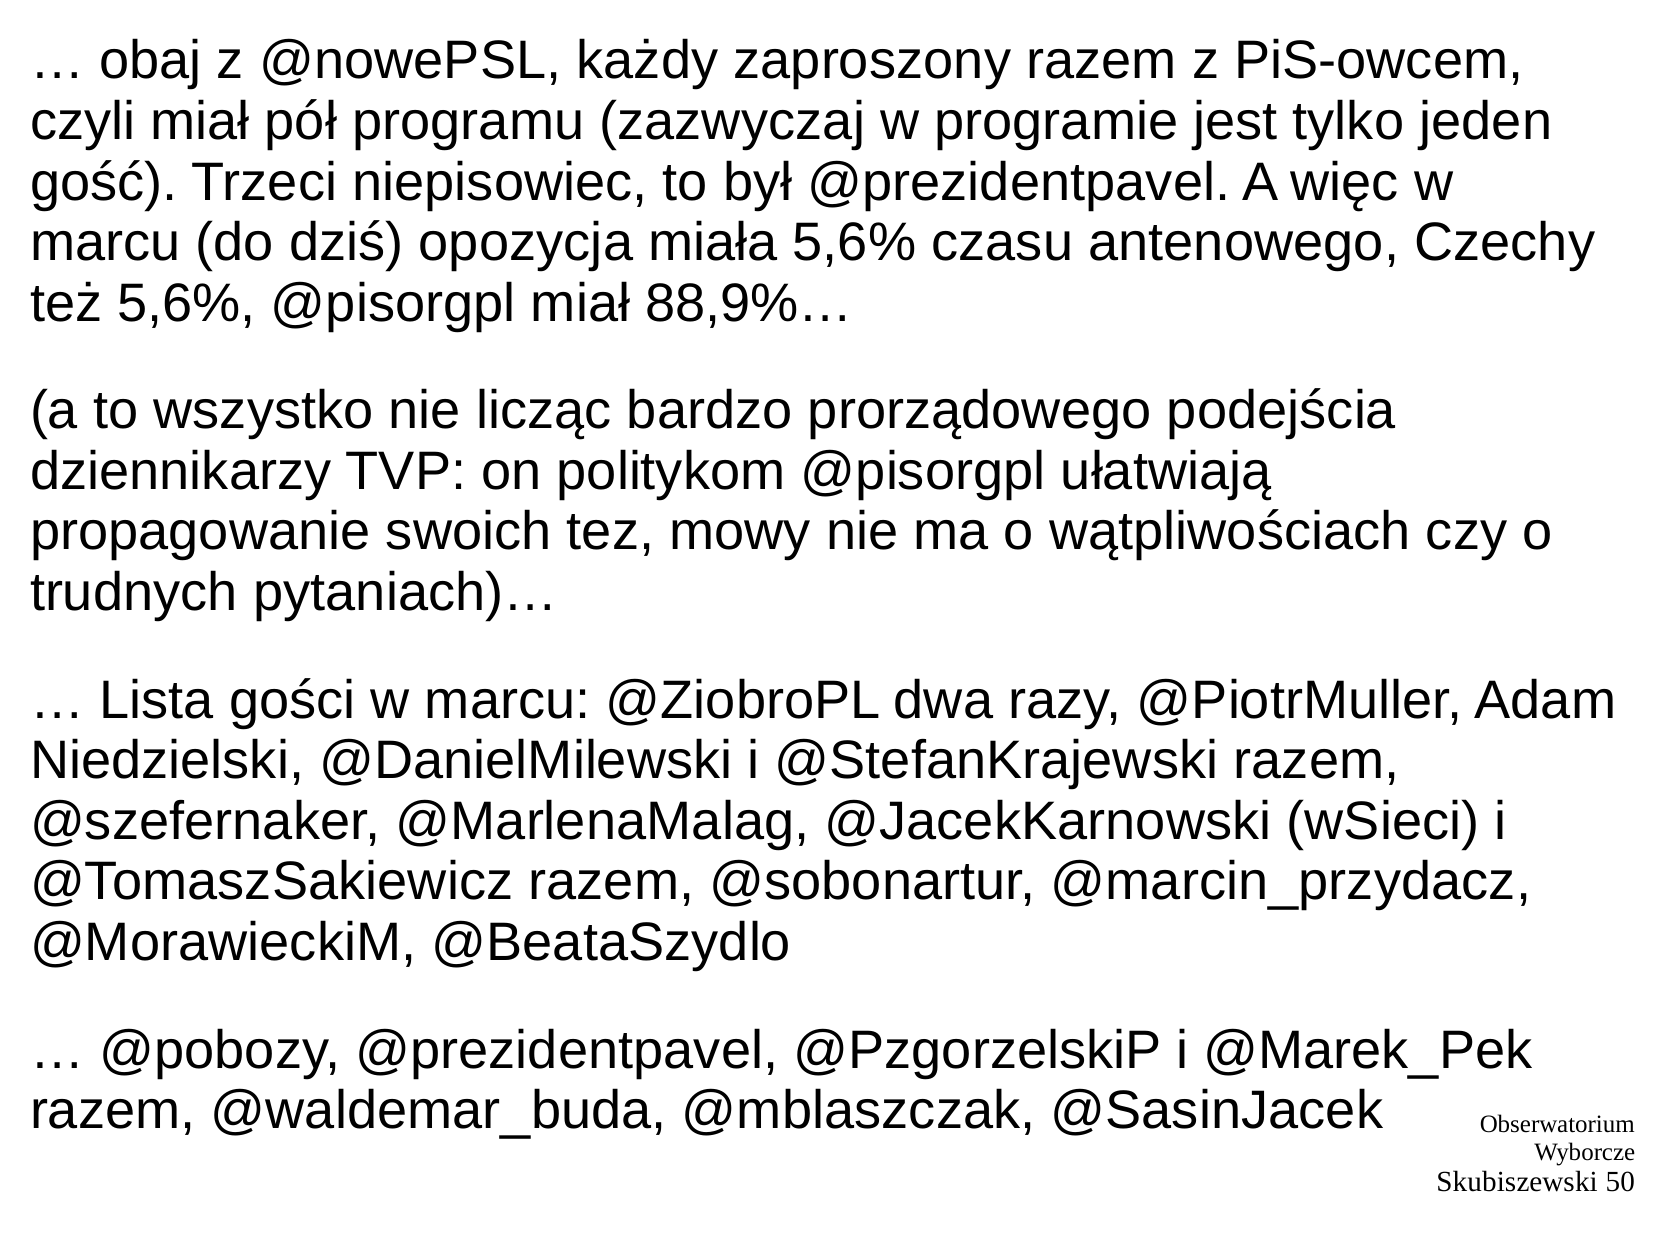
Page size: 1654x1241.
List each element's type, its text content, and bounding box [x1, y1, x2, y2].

list … obaj z @nowePSL, każdy zaproszony razem z PiS-owcem, czyli miał pół programu (zazwyczaj w programie jest tylko jeden gość). Trzeci niepisowiec, to był @prezidentpavel. A więc w marcu (do dziś) opozycja miała 5,6% czasu antenowego, Czechy też 5,6%, @pisorgpl miał 88,9%… (a to wszystko nie licząc bardzo prorządowego podejścia dziennikarzy TVP: on politykom @pisorgpl ułatwiają propagowanie swoich tez, mowy nie ma o wątpliwościach czy o trudnych pytaniach)… … Lista gości w marcu: @ZiobroPL dwa razy, @PiotrMuller, Adam Niedzielski, @DanielMilewski i @StefanKrajewski razem, @szefernaker, @MarlenaMalag, @JacekKarnowski (wSieci) i @TomaszSakiewicz razem, @sobonartur, @marcin_przydacz, @MorawieckiM, @BeataSzydlo … @pobozy, @prezidentpavel, @PzgorzelskiP i @Marek_Pek razem, @waldemar_buda, @mblaszczak, @SasinJacek [30, 30, 1621, 1201]
